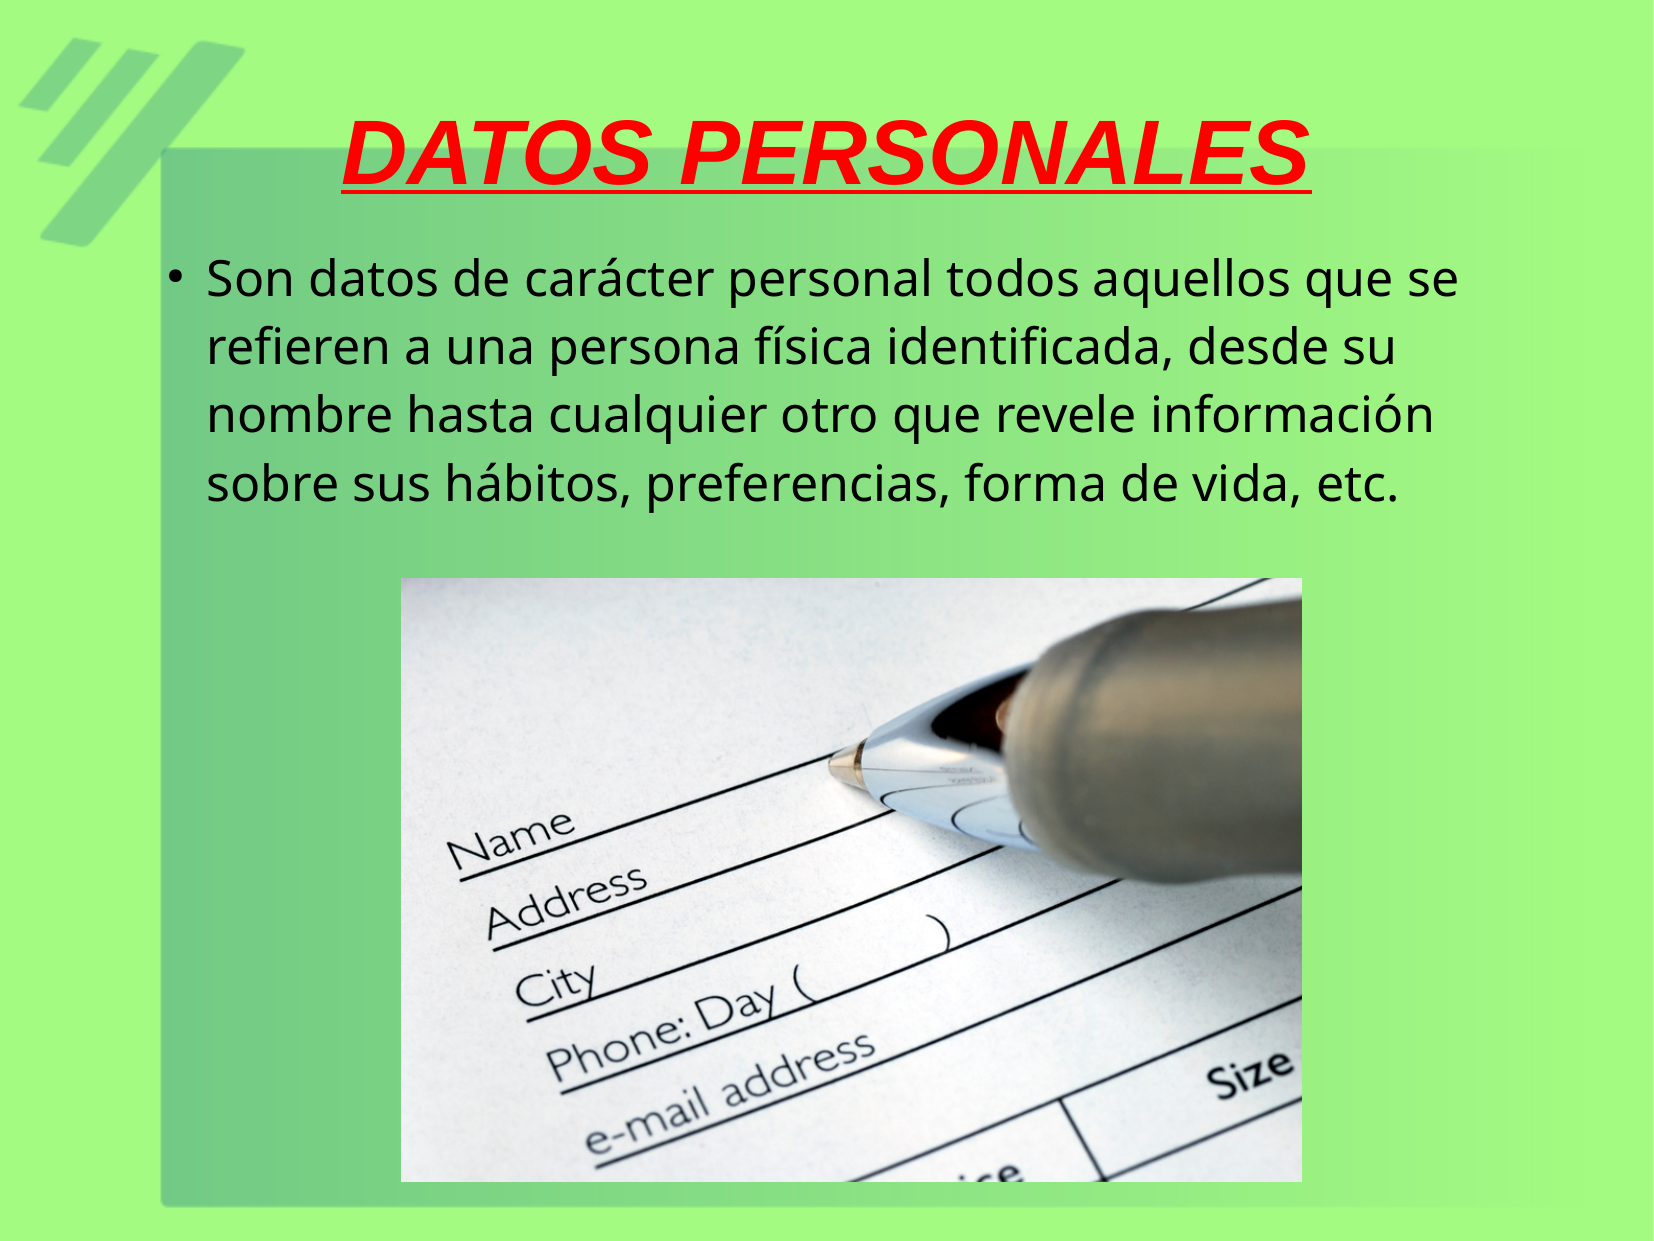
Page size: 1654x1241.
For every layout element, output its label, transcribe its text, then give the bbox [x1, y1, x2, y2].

list Son datos de carácter personal todos aquellos que se refieren a una persona física identificada, desde su nombre hasta cualquier otro que revele información sobre sus hábitos, preferencias, forma de vida, etc. [153, 242, 1477, 579]
picture [0, 0, 1654, 1241]
title DATOS PERSONALES [82, 49, 1571, 257]
